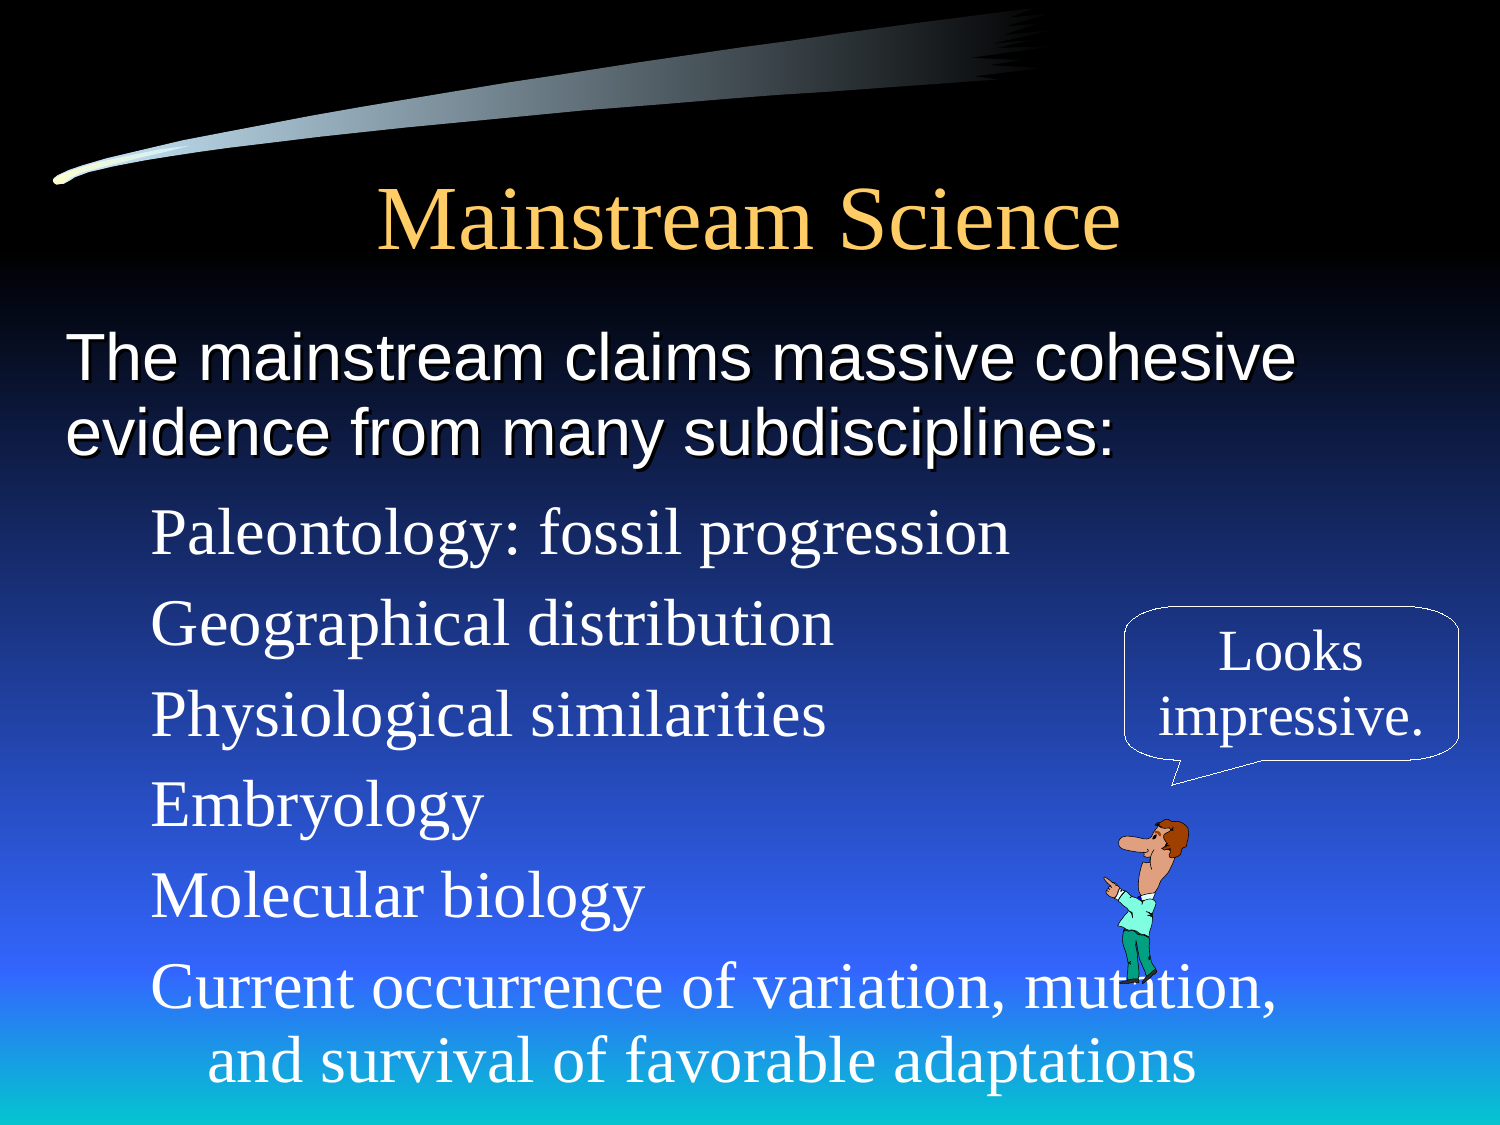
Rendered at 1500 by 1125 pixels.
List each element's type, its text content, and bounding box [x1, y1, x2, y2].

title Mainstream Science [112, 124, 1388, 312]
text_box The mainstream claims massive cohesive evidence from many subdisciplines: [50, 312, 1401, 478]
chart [1103, 818, 1190, 985]
text_box Looks impressive. [1124, 606, 1459, 786]
list Paleontology: fossil progression Geographical distribution Physiological similarities Embryology Molecular biology Current occurrence of variation, mutation, and survival of favorable adaptations [135, 487, 1365, 1105]
